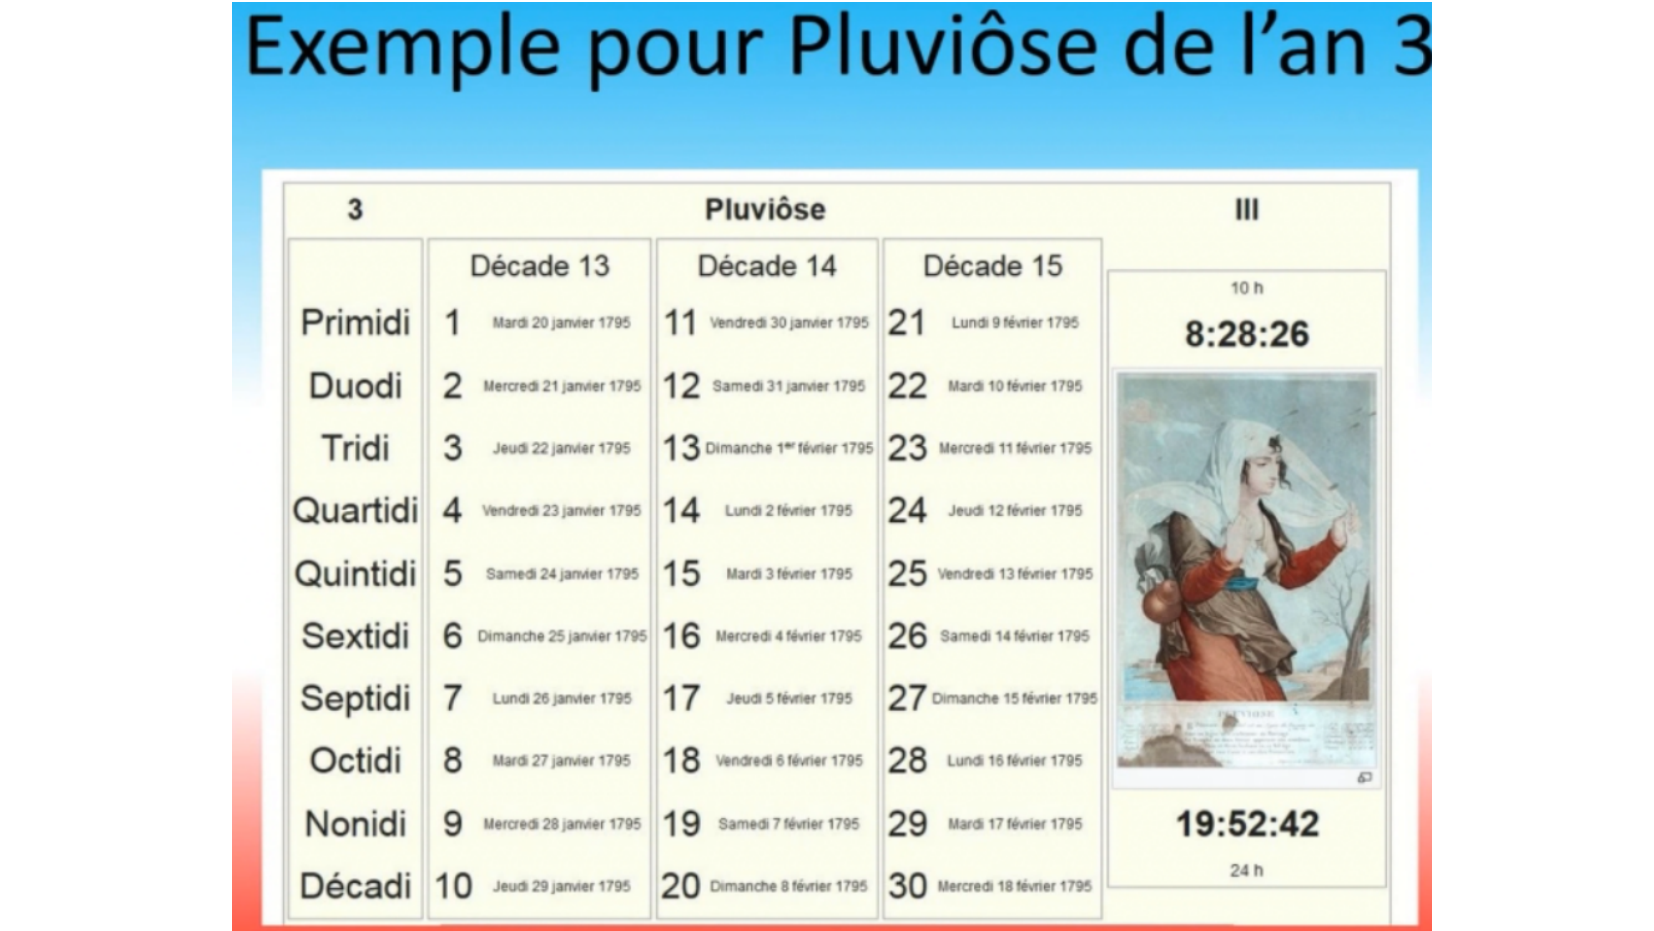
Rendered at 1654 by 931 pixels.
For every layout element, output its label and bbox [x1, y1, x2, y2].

picture [232, 2, 1432, 931]
